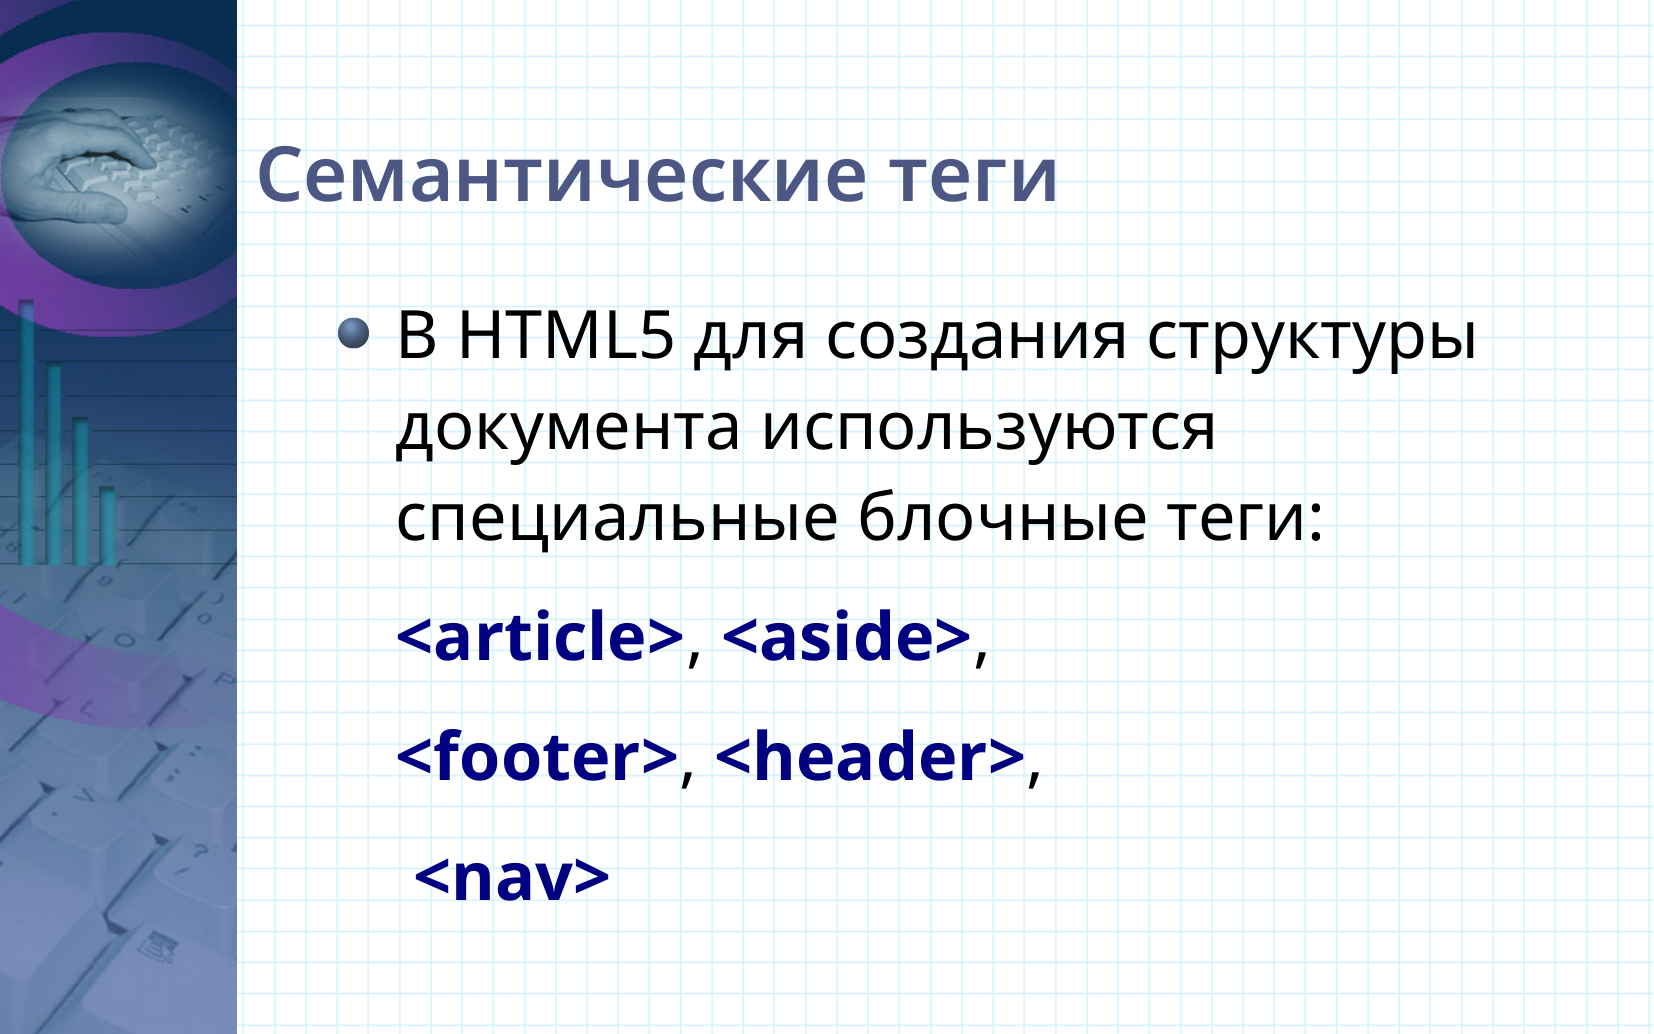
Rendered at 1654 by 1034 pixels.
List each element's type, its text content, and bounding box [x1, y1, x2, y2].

picture [0, 0, 1654, 1034]
list В HTML5 для создания структуры документа используются специальные блочные теги: <article>, <aside>, <footer>, <header>, <nav> [254, 287, 1640, 887]
title Семантические теги [254, 85, 1640, 259]
